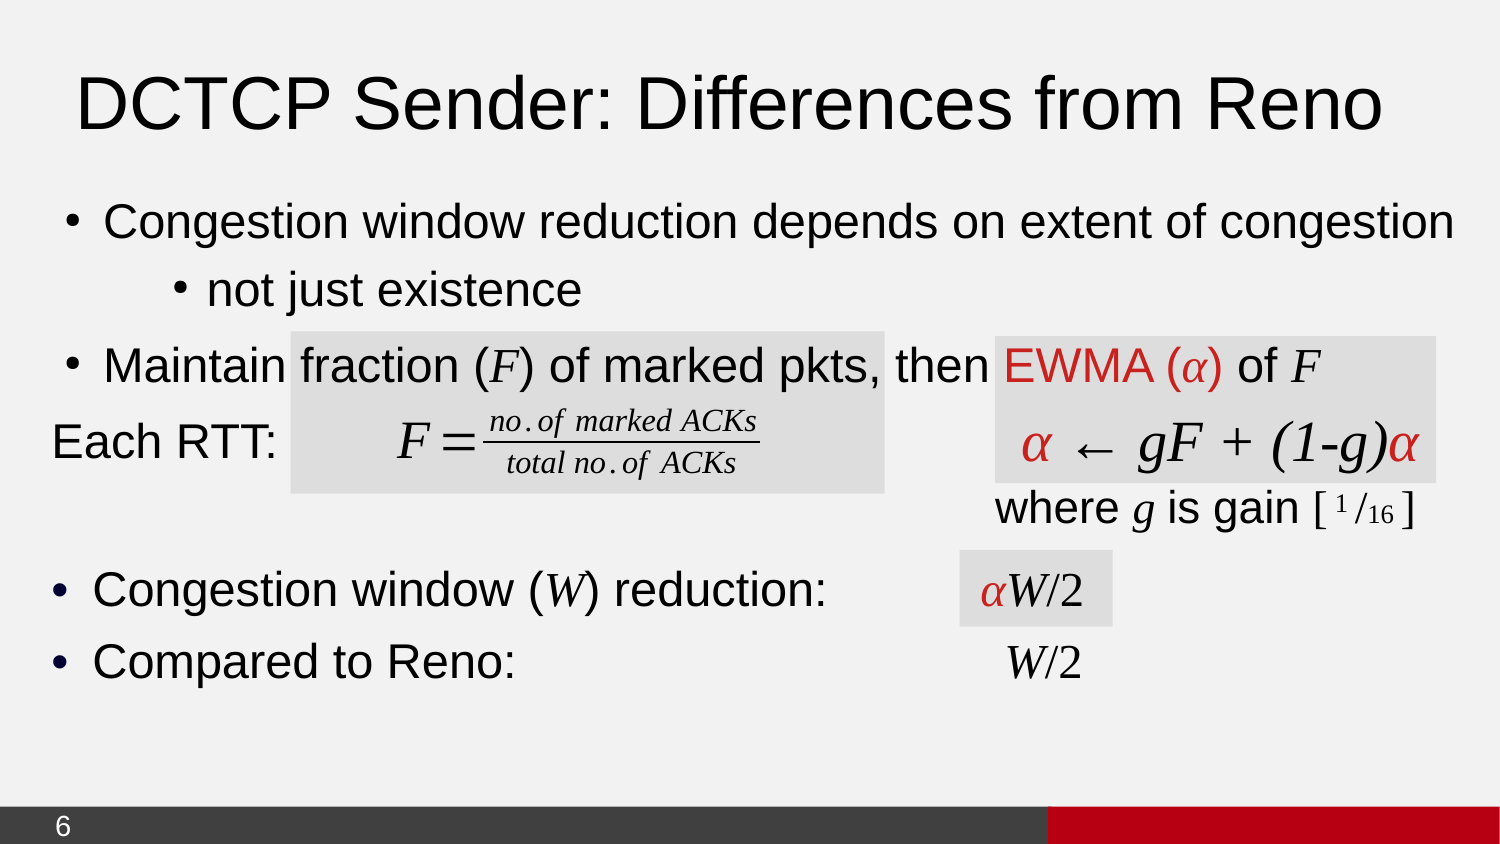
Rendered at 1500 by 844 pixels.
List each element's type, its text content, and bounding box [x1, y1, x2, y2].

chart [387, 403, 769, 481]
list Congestion window reduction depends on extent of congestion not just existence Maintain fraction (F) of marked pkts, then EWMA (α) of F Each RTT: Congestion window (W) reduction: αW/2 Compared to Reno: W/2 [51, 194, 1462, 749]
text_box α ← gF + (1-g)α where g is gain [ 1 /16 ] [941, 402, 1470, 541]
title DCTCP Sender: Differences from Reno [75, 33, 1425, 175]
